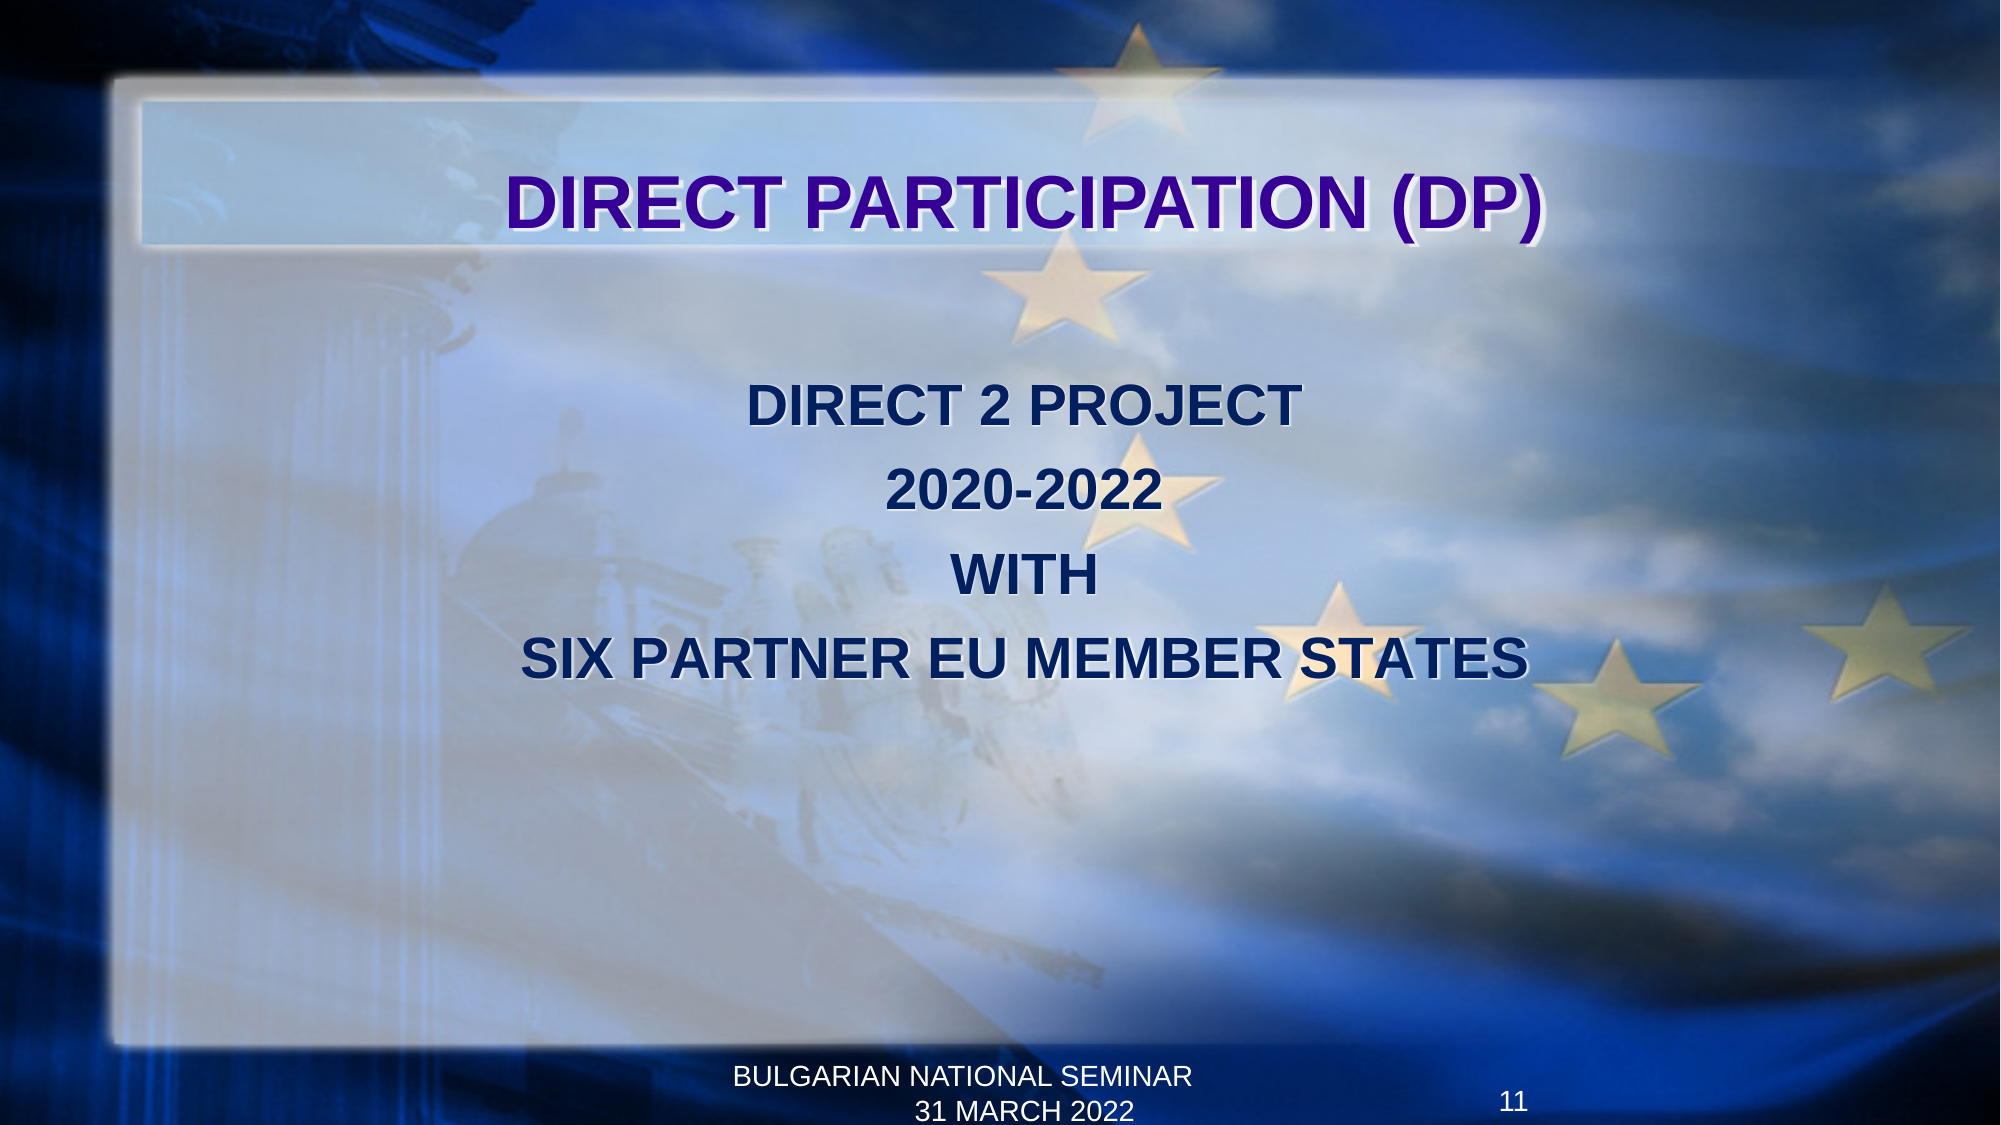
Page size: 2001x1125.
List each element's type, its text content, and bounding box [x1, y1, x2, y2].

list DIRECT 2 PROJECT 2020-2022 WITH SIX PARTNER EU MEMBER STATES [150, 275, 1900, 1026]
text_box BULGARIAN NATIONAL SEMINAR 31 MARCH 2022 [708, 1050, 1342, 1125]
title DIRECT PARTICIPATION (DP) [150, 145, 1900, 250]
text_box [1483, 1050, 1901, 1125]
